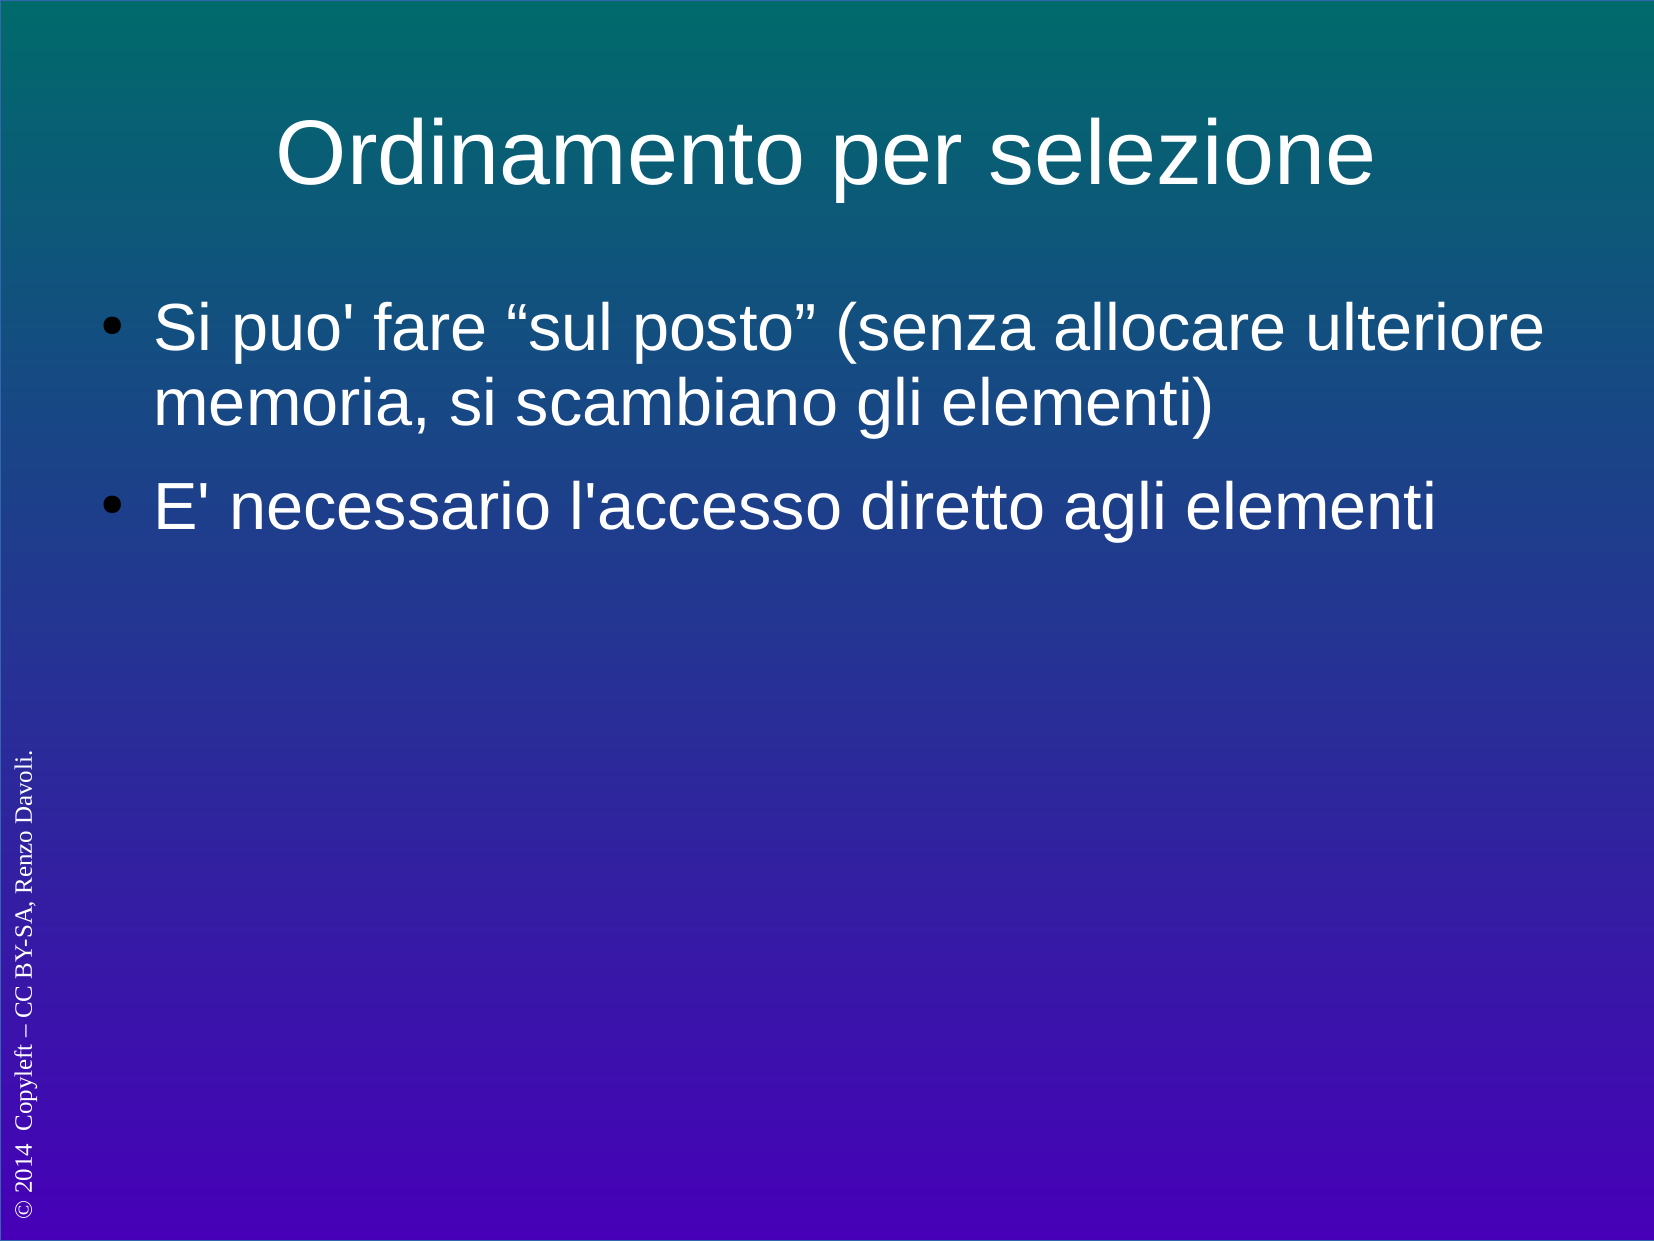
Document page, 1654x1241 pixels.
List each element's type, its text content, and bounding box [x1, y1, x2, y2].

list Si puo' fare “sul posto” (senza allocare ulteriore memoria, si scambiano gli elementi) E' necessario l'accesso diretto agli elementi [82, 290, 1571, 1010]
title Ordinamento per selezione [82, 49, 1571, 257]
